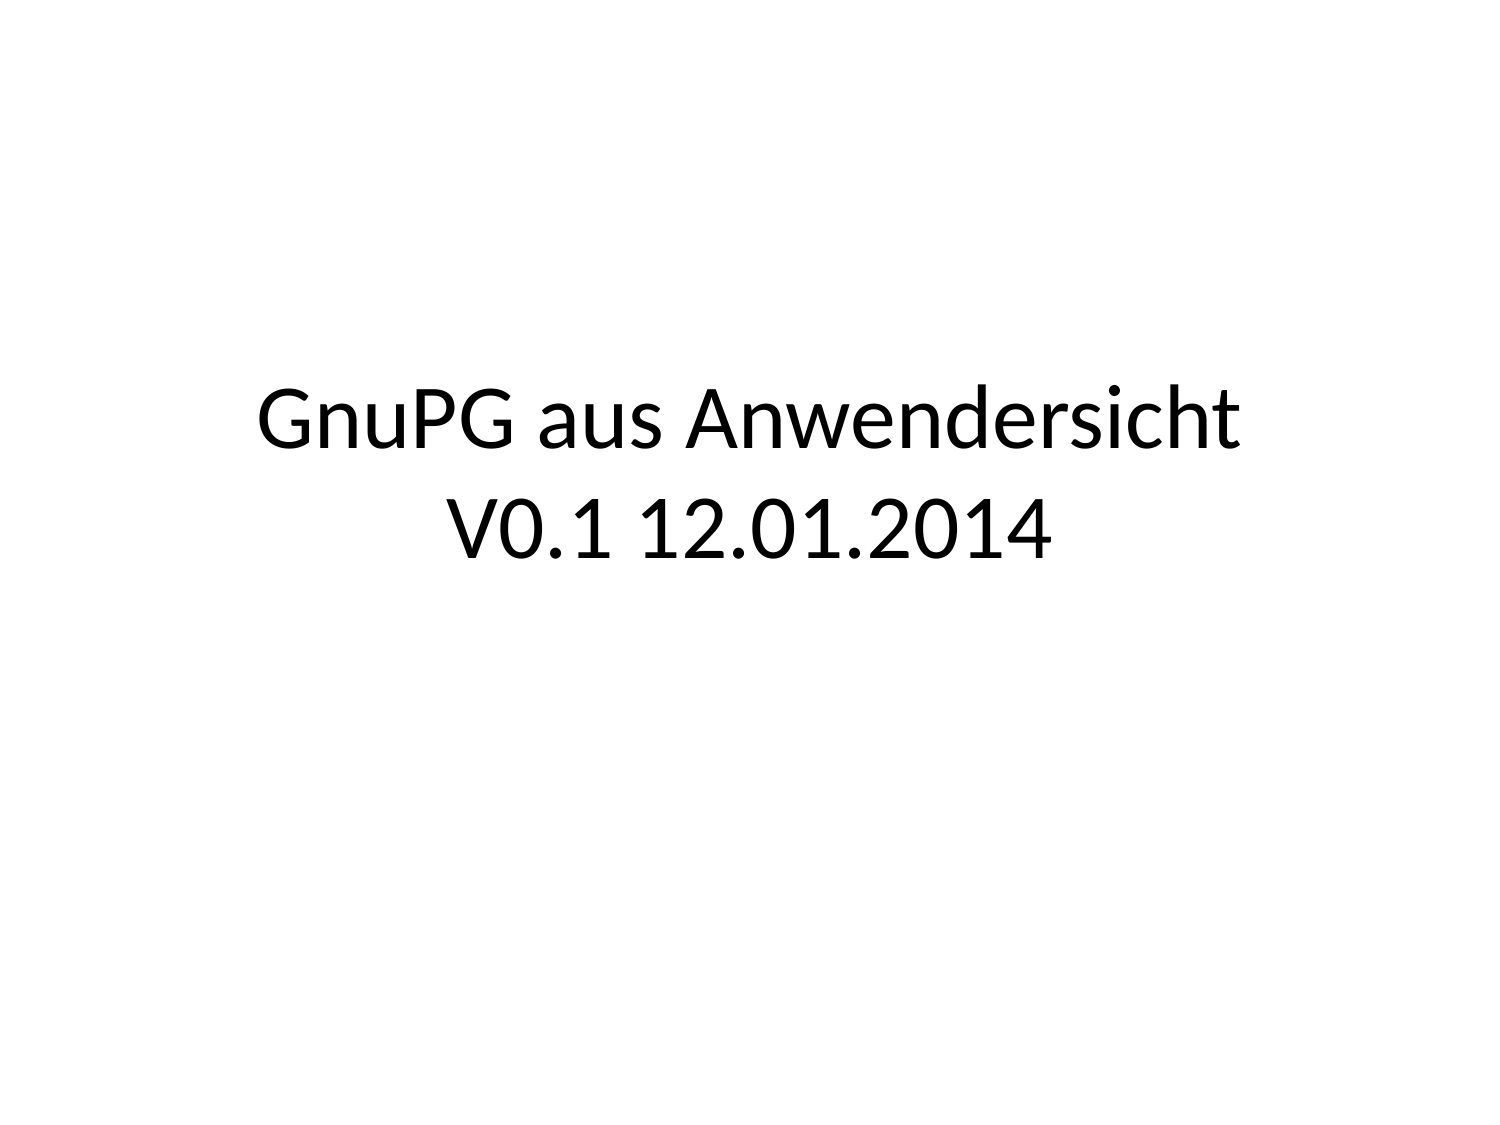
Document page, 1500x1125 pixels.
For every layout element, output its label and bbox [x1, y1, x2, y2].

subtitle [112, 349, 1388, 1006]
